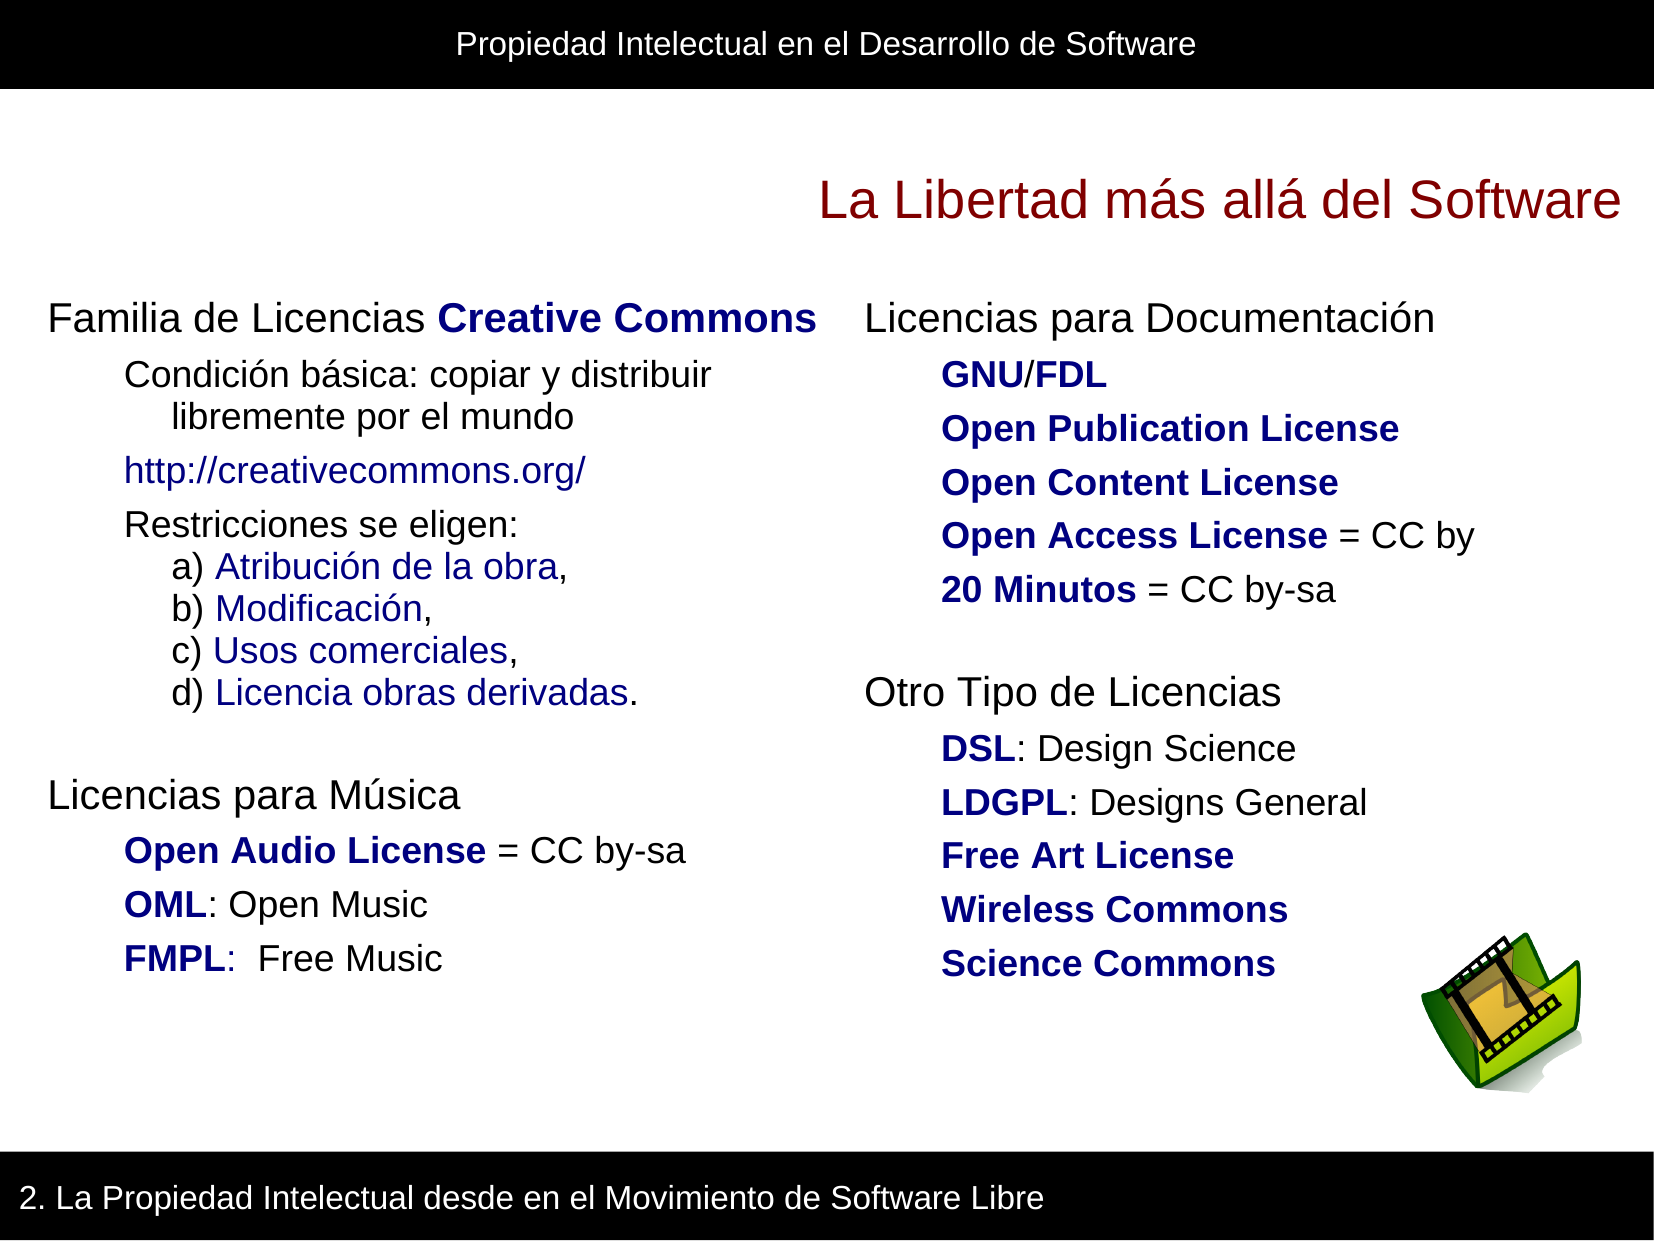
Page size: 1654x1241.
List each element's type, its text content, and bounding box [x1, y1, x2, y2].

title La Libertad más allá del Software [147, 147, 1625, 252]
list Licencias para Documentación GNU/FDL Open Publication License Open Content License Open Access License = CC by 20 Minutos = CC by-sa Otro Tipo de Licencias DSL: Design Science LDGPL: Designs General Free Art License Wireless Commons Science Commons [846, 295, 1582, 1128]
list Familia de Licencias Creative Commons Condición básica: copiar y distribuir libremente por el mundo http://creativecommons.org/ Restricciones se eligen: a) Atribución de la obra, b) Modificación, c) Usos comerciales, d) Licencia obras derivadas. Licencias para Música Open Audio License = CC by-sa OML: Open Music FMPL: Free Music [29, 295, 842, 1122]
picture [1418, 929, 1584, 1095]
text_box 2. La Propiedad Intelectual desde en el Movimiento de Software Libre [18, 1180, 1047, 1218]
